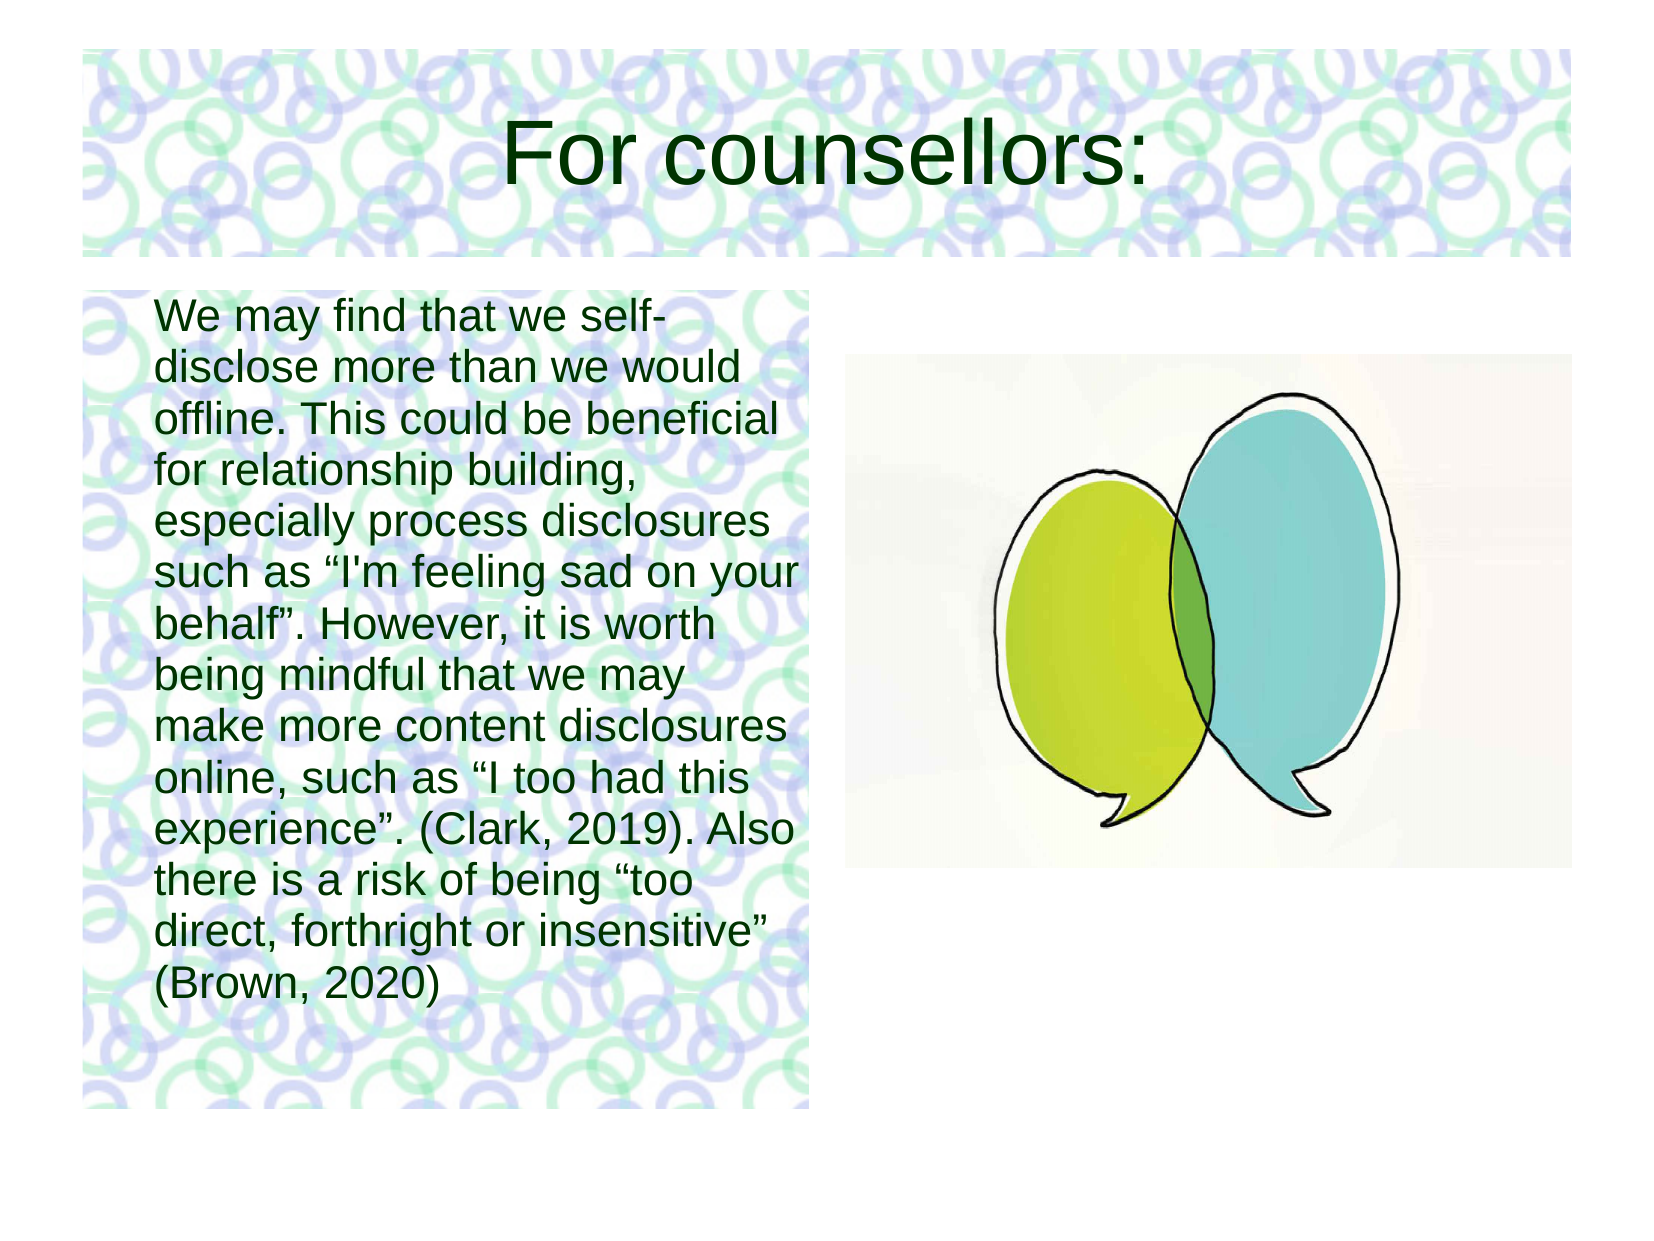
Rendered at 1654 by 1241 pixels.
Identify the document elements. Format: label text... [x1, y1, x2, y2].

title For counsellors: [82, 49, 1571, 257]
picture [845, 354, 1572, 868]
list We may find that we self-disclose more than we would offline. This could be beneficial for relationship building, especially process disclosures such as “I'm feeling sad on your behalf”. However, it is worth being mindful that we may make more content disclosures online, such as “I too had this experience”. (Clark, 2019). Also there is a risk of being “too direct, forthright or insensitive” (Brown, 2020) [82, 290, 809, 1109]
